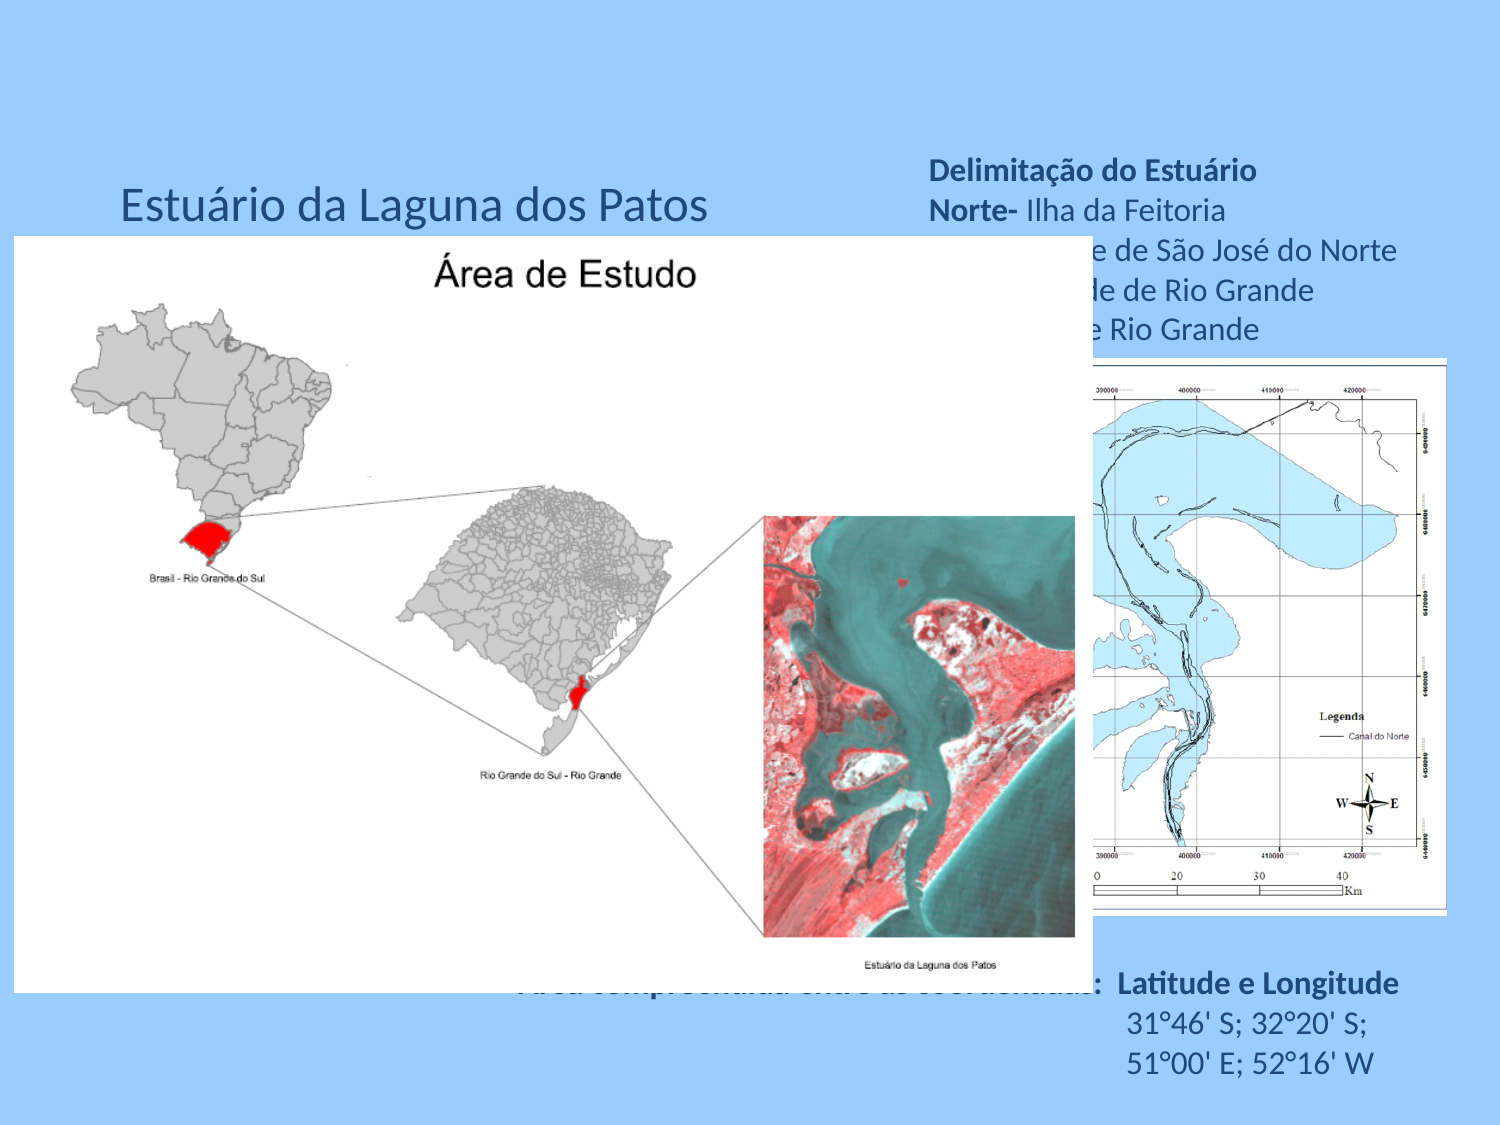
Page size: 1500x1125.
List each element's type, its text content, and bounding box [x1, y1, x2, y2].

picture [14, 236, 1447, 994]
text_box Área compreendida entre as coordenadas: Latitude e Longitude 31°46' S; 32°20' S; 51°00' E; 52°16' W [503, 913, 1500, 1089]
text_box Delimitação do Estuário Norte- Ilha da Feitoria Leste- cidade de São José do Norte Oeste- cidade de Rio Grande Sul- Barra de Rio Grande [914, 140, 1430, 358]
text_box Estuário da Laguna dos Patos [105, 163, 774, 236]
